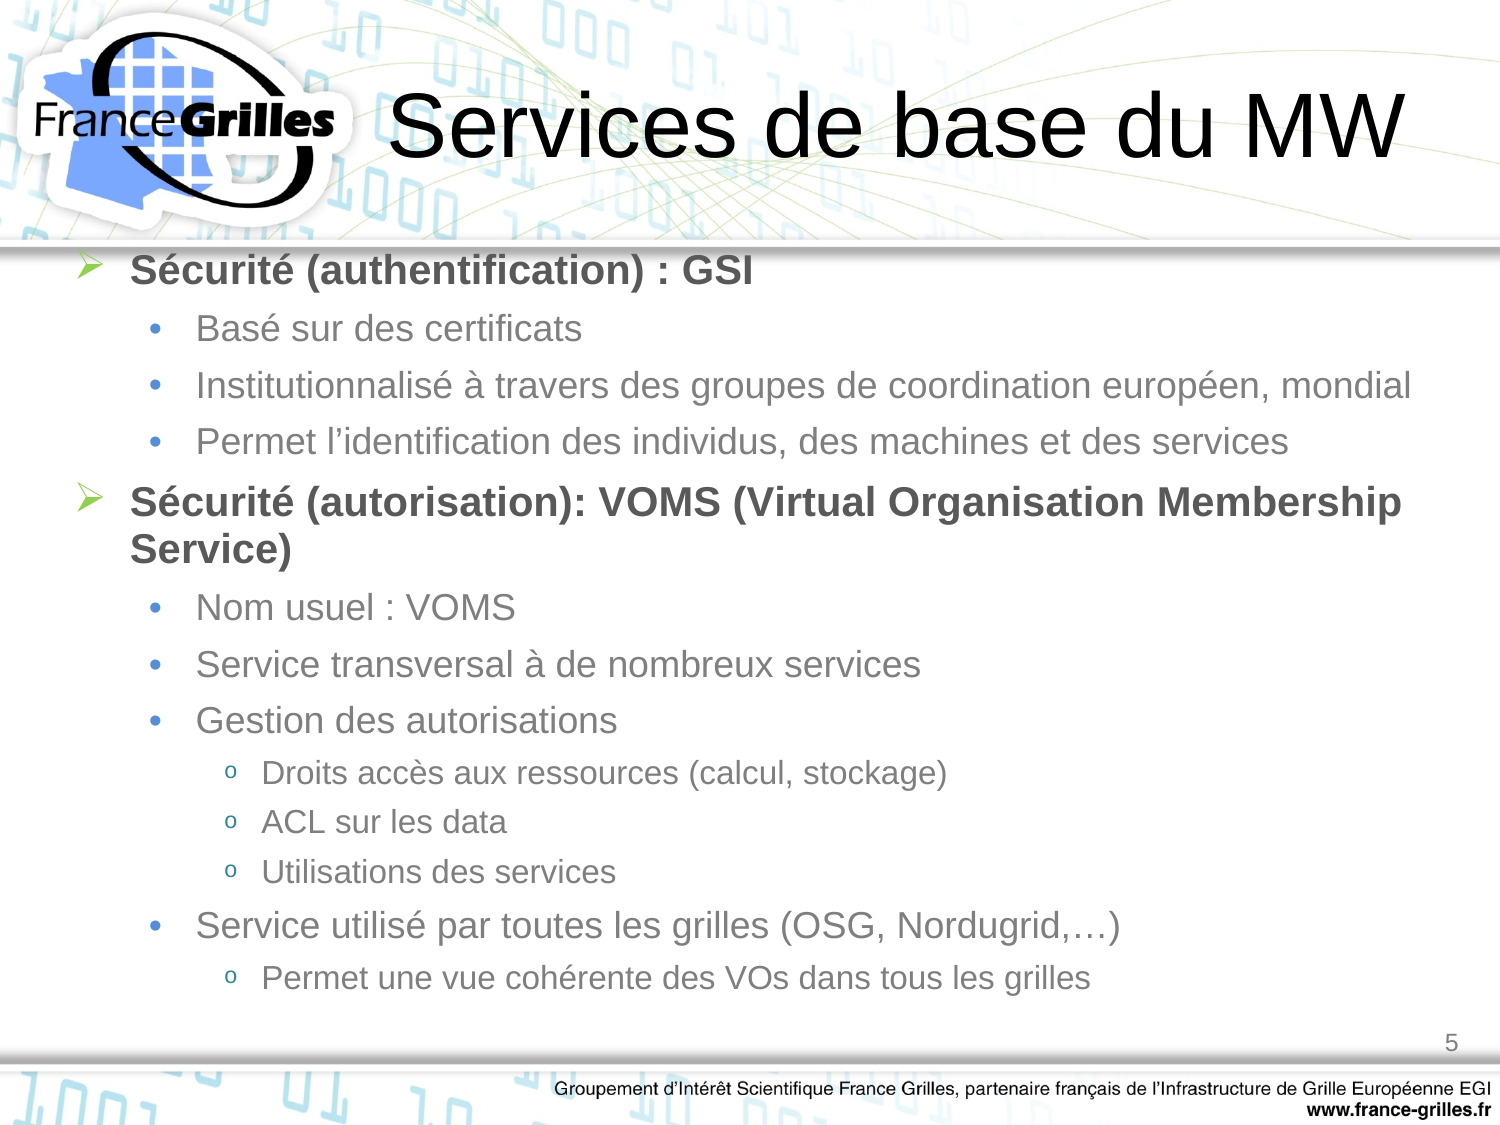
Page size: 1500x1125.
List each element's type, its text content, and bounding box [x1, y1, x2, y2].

title Services de base du MW [372, 7, 1459, 244]
picture [0, 0, 1500, 1125]
list Sécurité (authentification) : GSI Basé sur des certificats Institutionnalisé à travers des groupes de coordination européen, mondial Permet l’identification des individus, des machines et des services Sécurité (autorisation): VOMS (Virtual Organisation Membership Service) Nom usuel : VOMS Service transversal à de nombreux services Gestion des autorisations Droits accès aux ressources (calcul, stockage) ACL sur les data Utilisations des services Service utilisé par toutes les grilles (OSG, Nordugrid,…) Permet une vue cohérente des VOs dans tous les grilles [59, 238, 1447, 1075]
